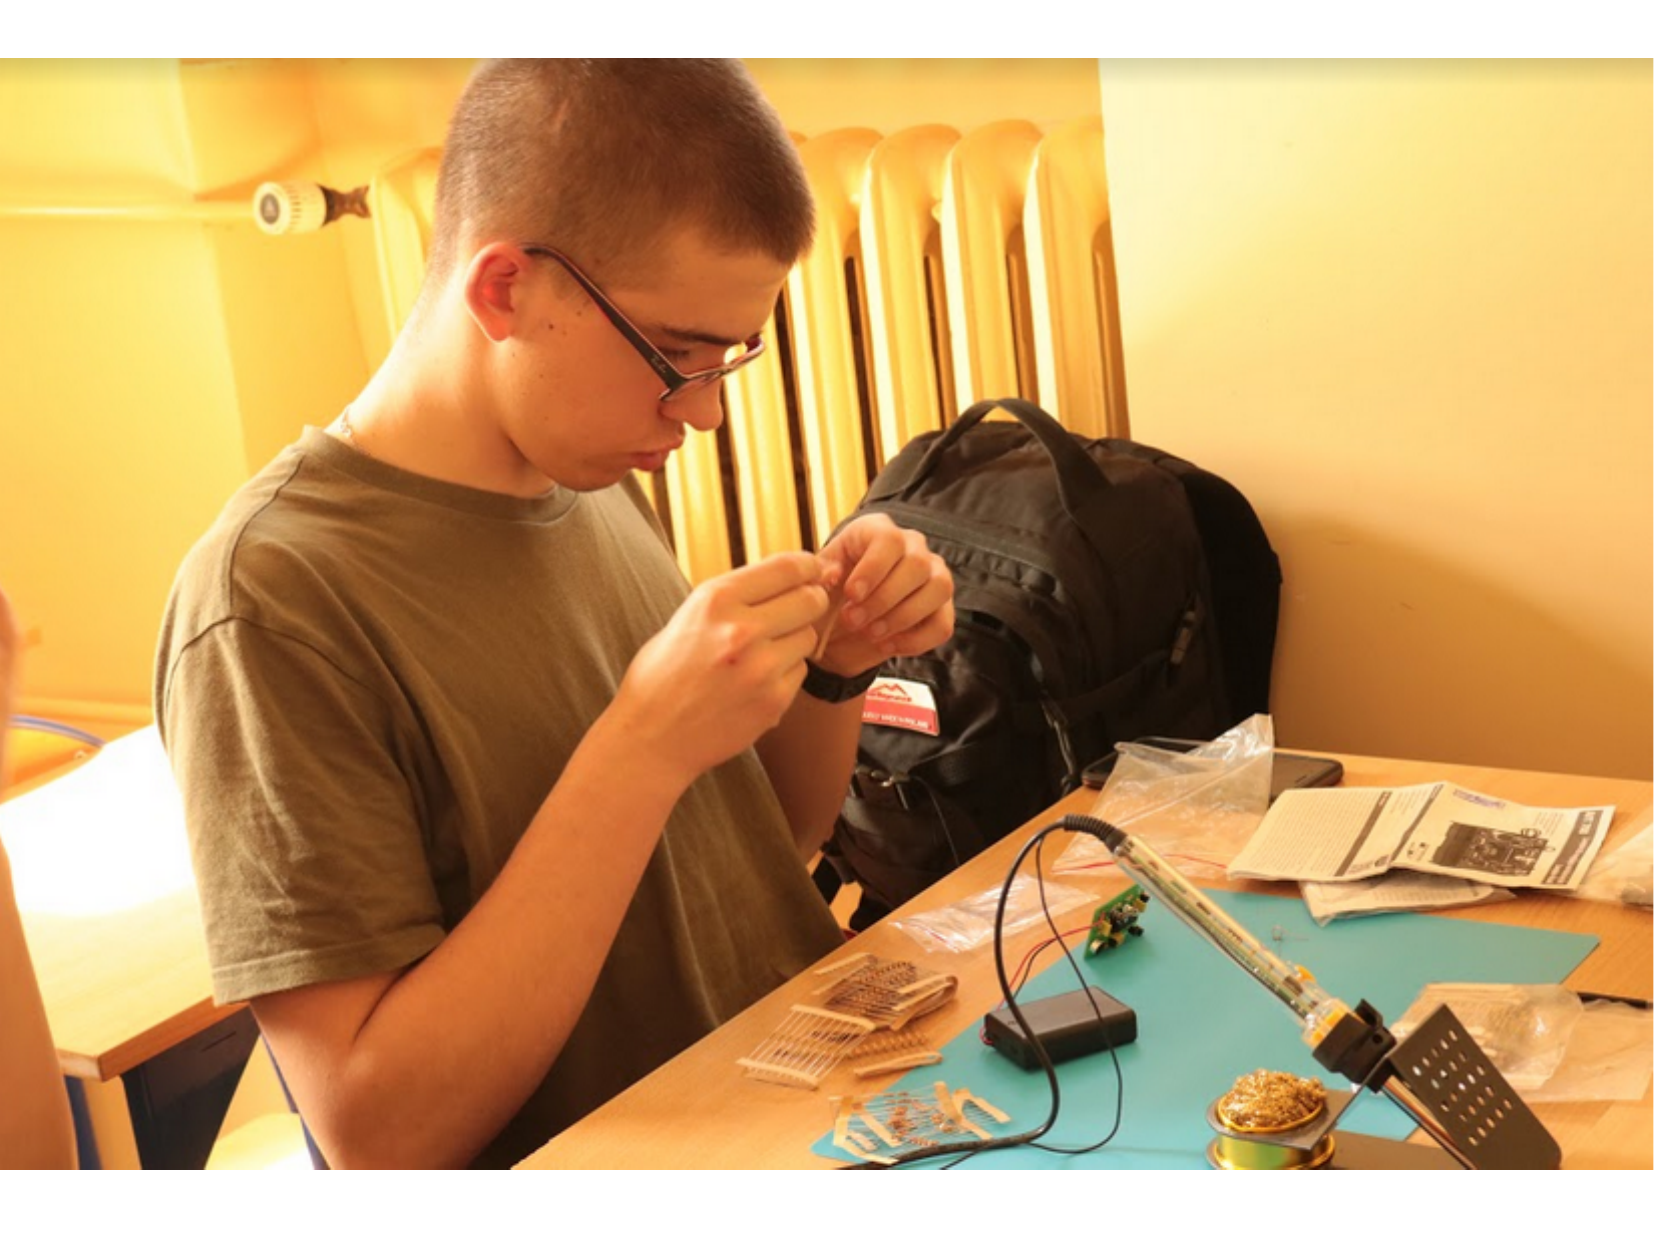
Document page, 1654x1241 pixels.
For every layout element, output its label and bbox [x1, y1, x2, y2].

picture [0, 58, 1654, 1170]
